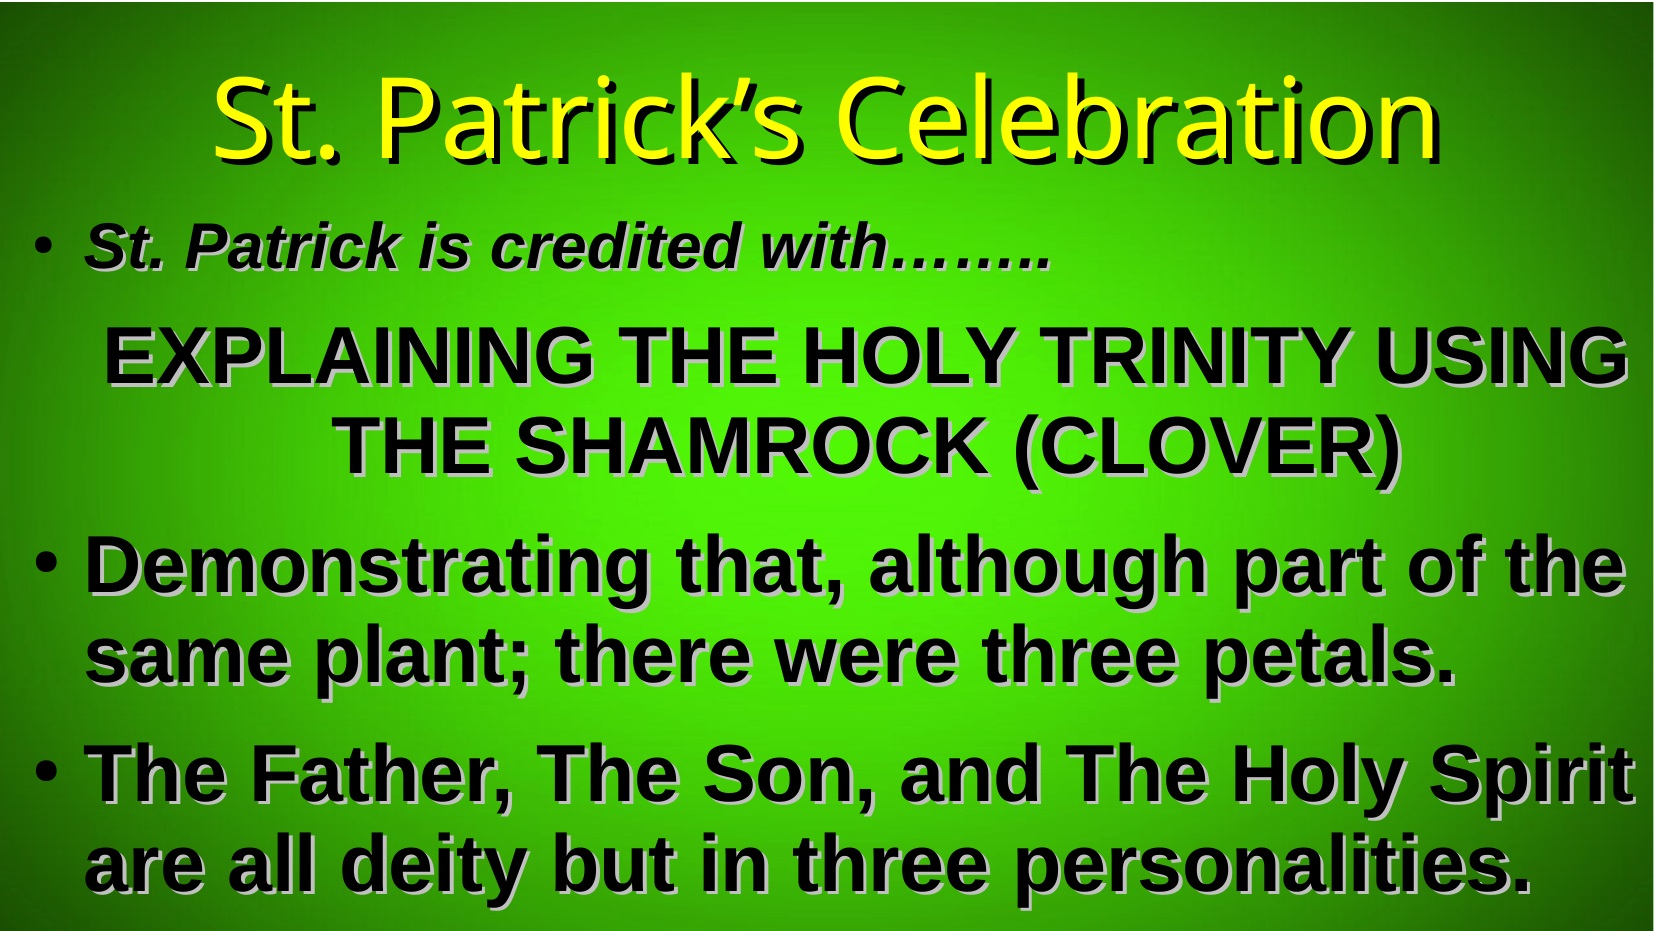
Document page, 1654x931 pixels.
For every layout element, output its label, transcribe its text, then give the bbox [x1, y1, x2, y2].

title St. Patrick’s Celebration [82, 25, 1571, 204]
list St. Patrick is credited with…….. EXPLAINING THE HOLY TRINITY USING THE SHAMROCK (CLOVER) Demonstrating that, although part of the same plant; there were three petals. The Father, The Son, and The Holy Spirit are all deity but in three personalities. [15, 210, 1651, 931]
picture [0, 2, 1654, 931]
